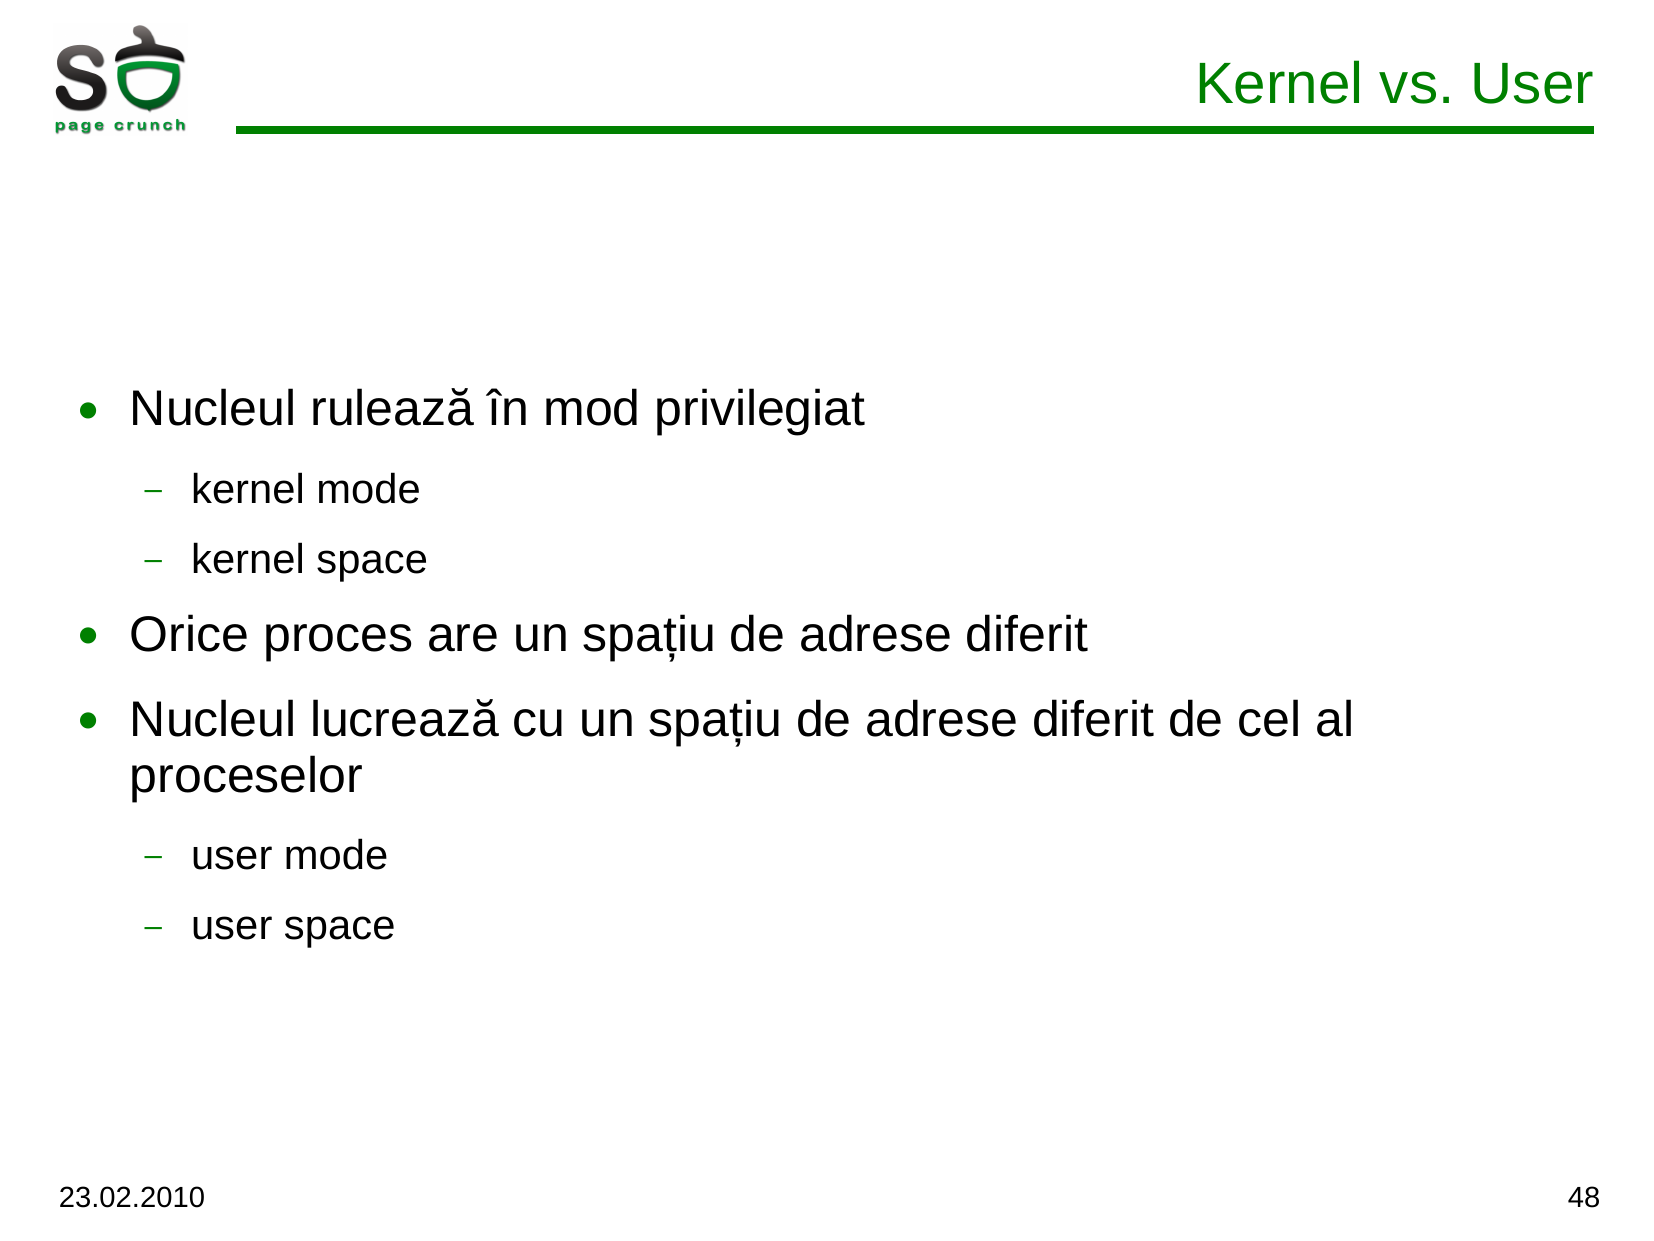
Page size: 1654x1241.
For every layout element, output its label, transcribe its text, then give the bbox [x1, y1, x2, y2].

picture [53, 23, 188, 136]
list Nucleul rulează în mod privilegiat kernel mode kernel space Orice proces are un spațiu de adrese diferit Nucleul lucrează cu un spațiu de adrese diferit de cel al proceselor user mode user space [59, 177, 1595, 1152]
title Kernel vs. User [236, 49, 1595, 119]
